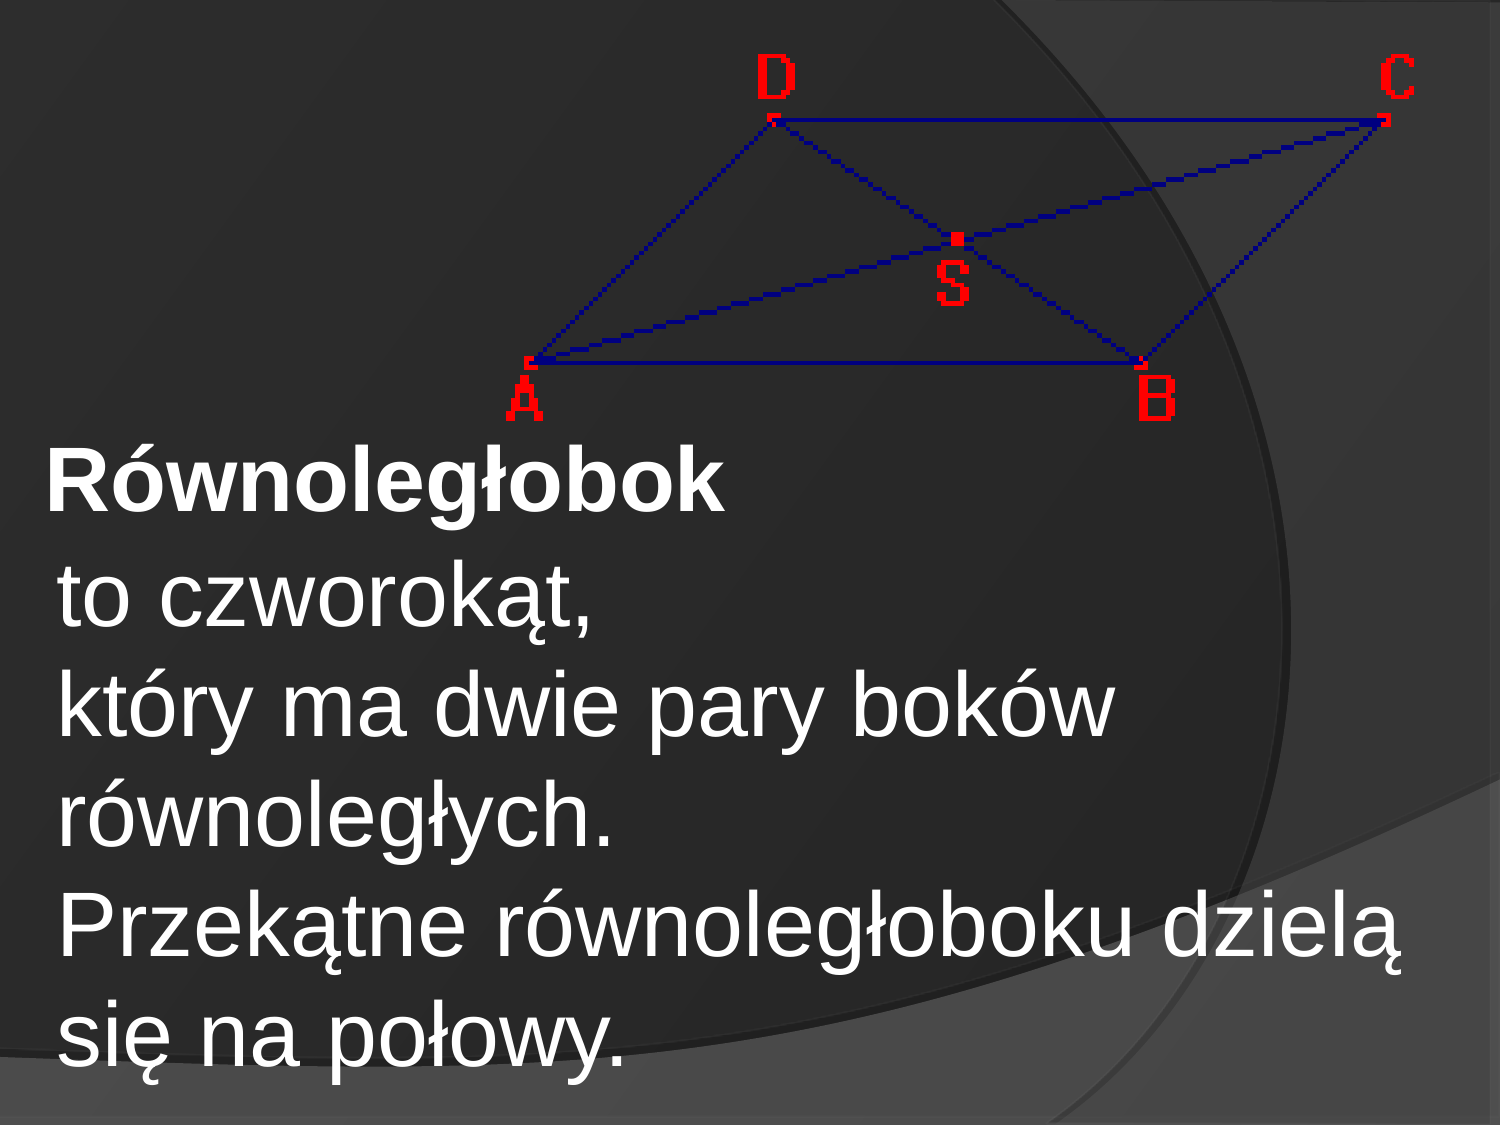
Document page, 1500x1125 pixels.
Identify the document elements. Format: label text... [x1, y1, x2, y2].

picture [502, 54, 1414, 421]
text_box Równoległobok [29, 413, 753, 538]
text_box to czworokąt, który ma dwie pary boków równoległych. Przekątne równoległoboku dzielą się na połowy. [41, 527, 1500, 1092]
